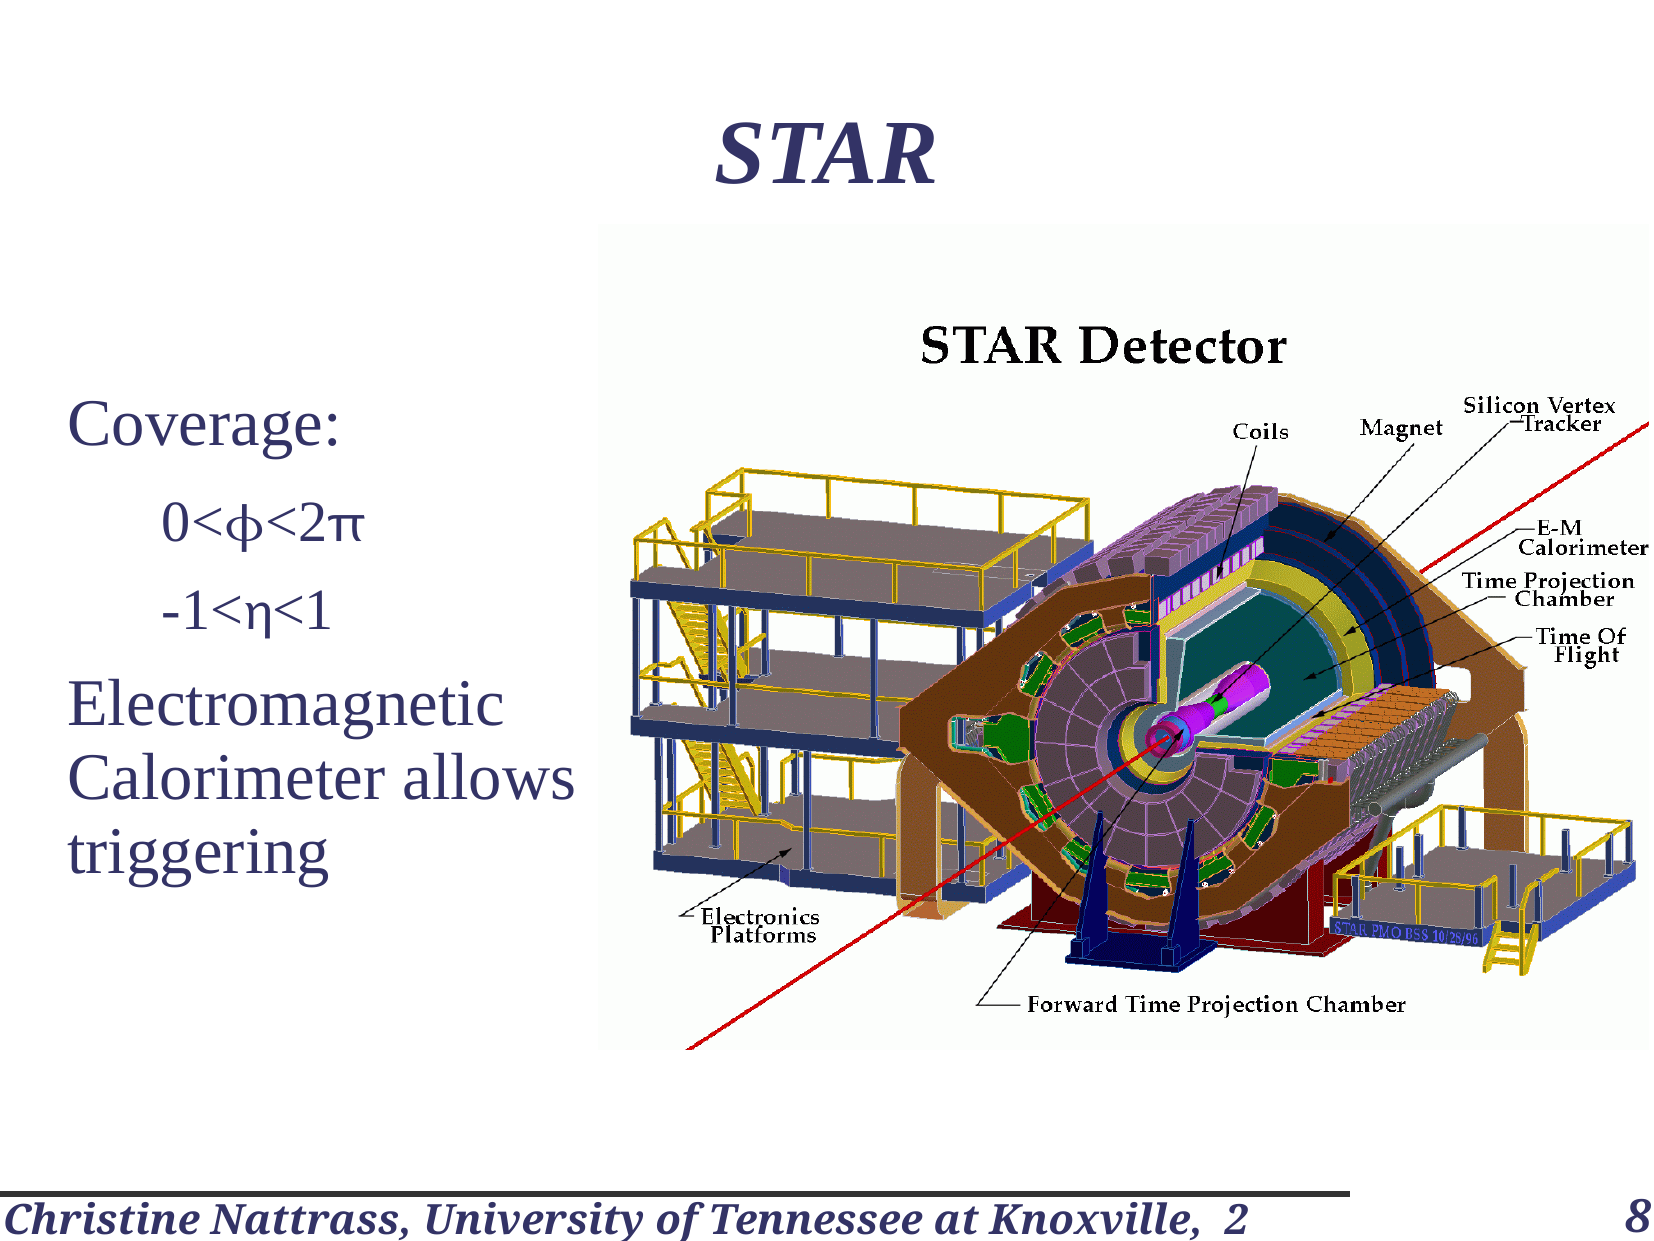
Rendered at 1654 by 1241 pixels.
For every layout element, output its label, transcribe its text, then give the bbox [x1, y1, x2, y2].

title STAR [82, 49, 1571, 257]
picture [598, 224, 1649, 1050]
list Coverage: 0<<2 -1<<1 Electromagnetic Calorimeter allows triggering [67, 386, 603, 1117]
